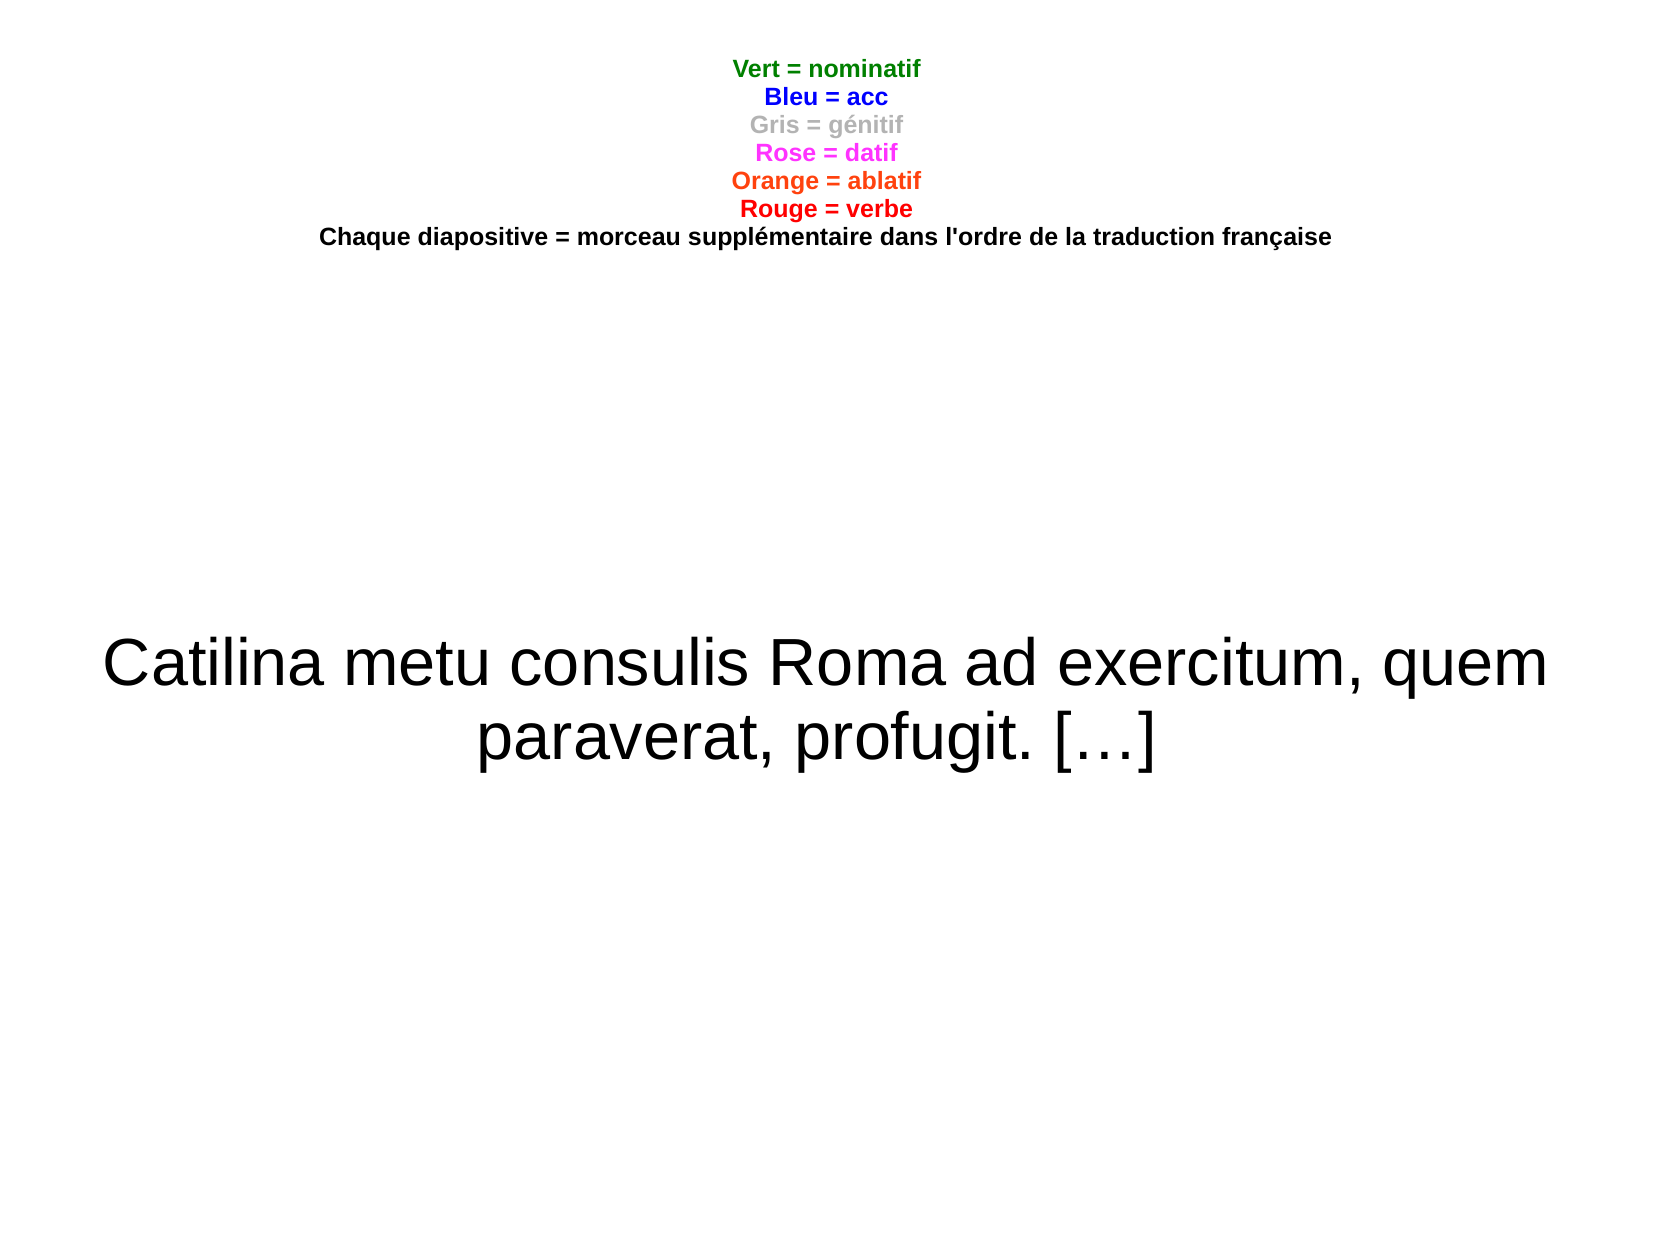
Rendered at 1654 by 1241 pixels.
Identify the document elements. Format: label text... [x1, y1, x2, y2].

subtitle Catilina metu consulis Roma ad exercitum, quem paraverat, profugit. […] [82, 290, 1571, 1109]
title Vert = nominatif Bleu = acc Gris = génitif Rose = datif Orange = ablatif Rouge = verbe Chaque diapositive = morceau supplémentaire dans l'ordre de la traduction française [82, 49, 1571, 257]
